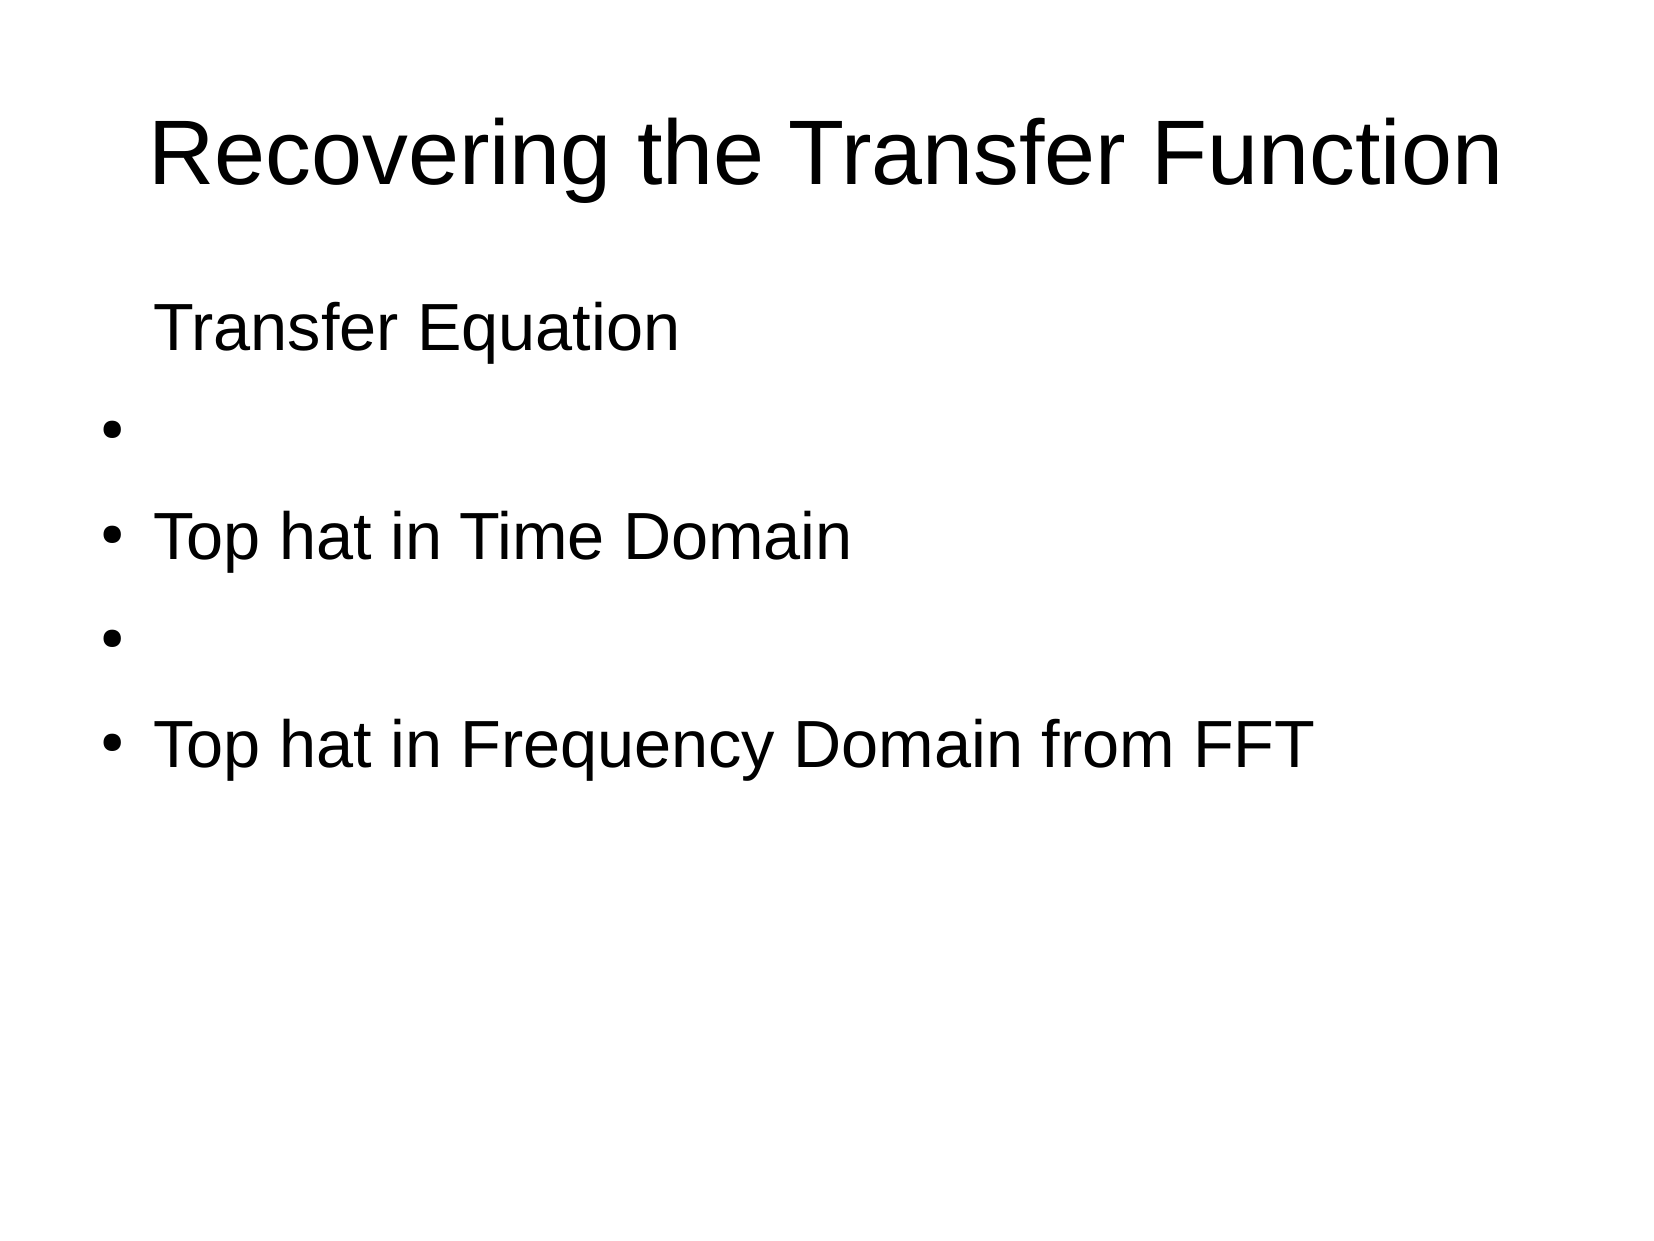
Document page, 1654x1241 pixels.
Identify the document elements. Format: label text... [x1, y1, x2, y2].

title Recovering the Transfer Function [82, 49, 1571, 257]
list Transfer Equation Top hat in Time Domain Top hat in Frequency Domain from FFT [82, 290, 1571, 1010]
